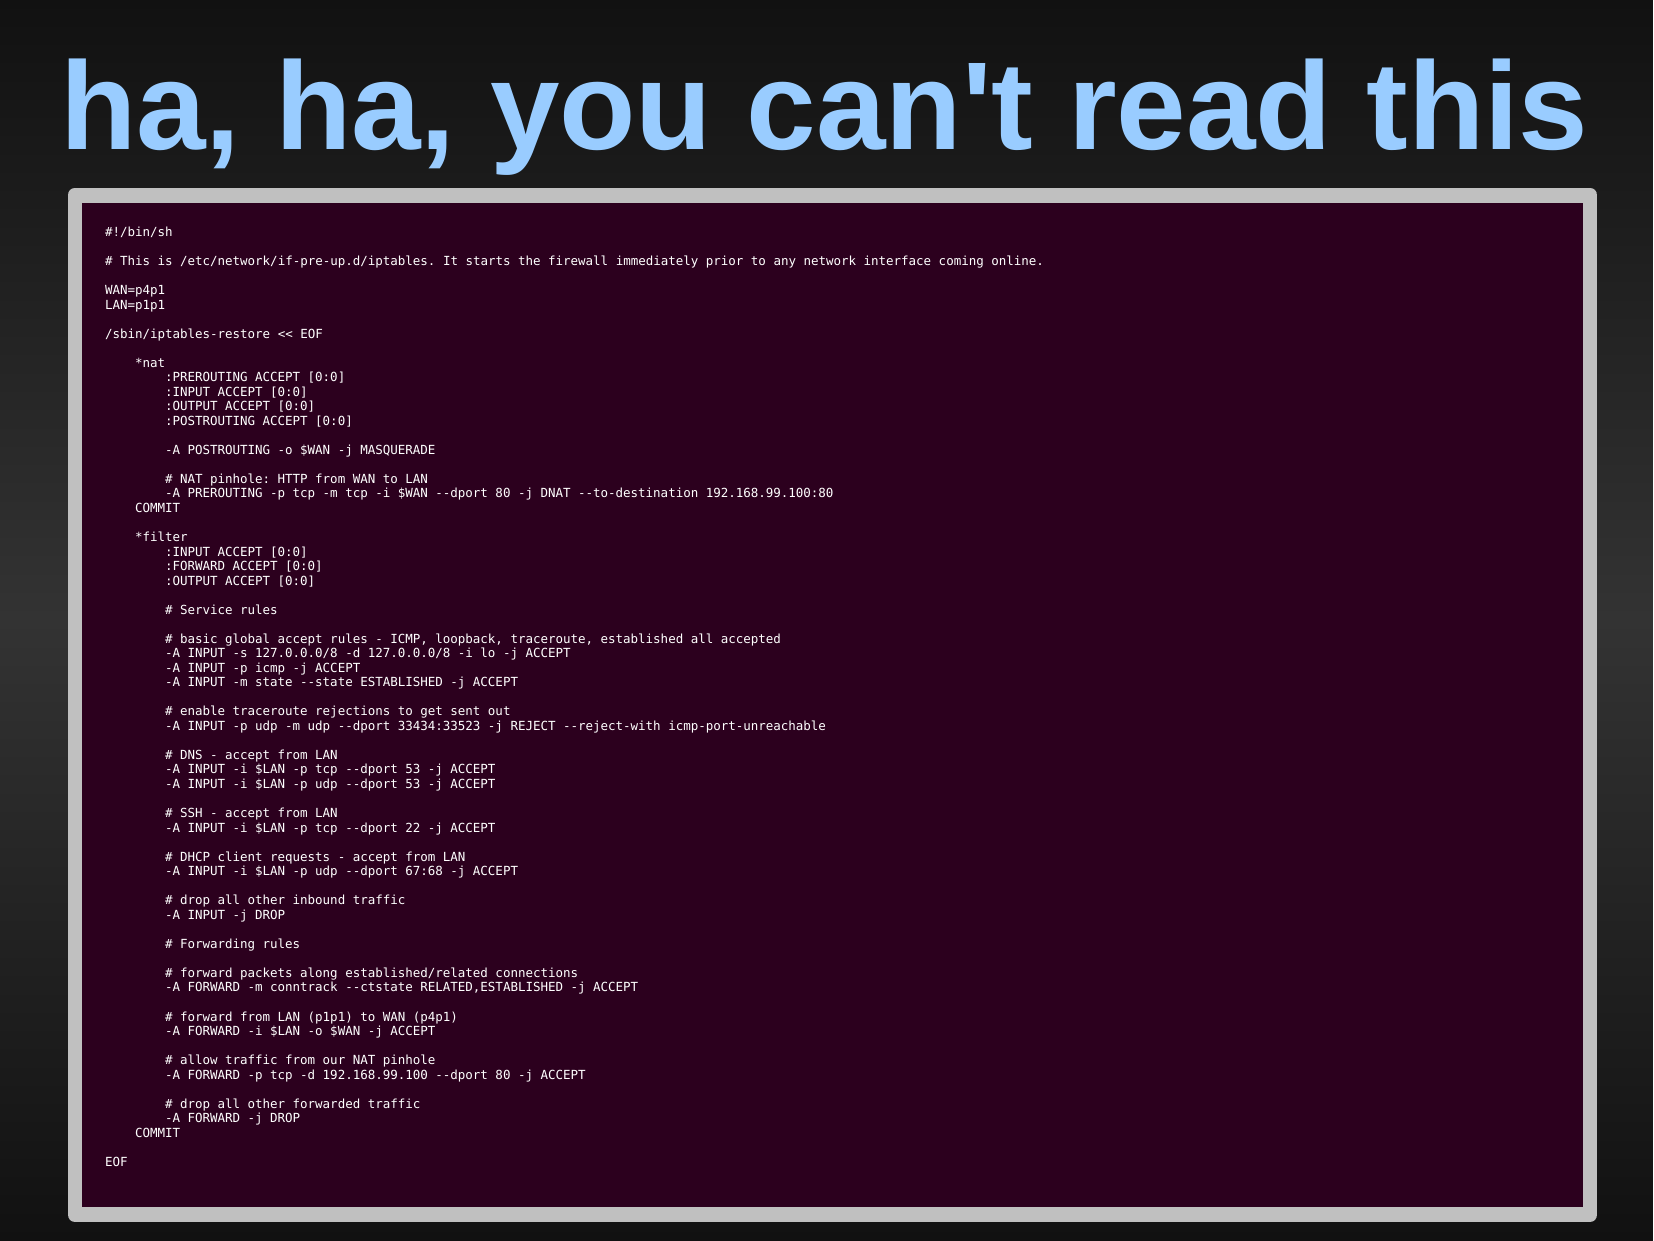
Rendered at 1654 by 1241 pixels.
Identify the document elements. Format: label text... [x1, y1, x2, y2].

list #!/bin/sh # This is /etc/network/if-pre-up.d/iptables. It starts the firewall immediately prior to any network interface coming online. WAN=p4p1 LAN=p1p1 /sbin/iptables-restore << EOF *nat :PREROUTING ACCEPT [0:0] :INPUT ACCEPT [0:0] :OUTPUT ACCEPT [0:0] :POSTROUTING ACCEPT [0:0] -A POSTROUTING -o $WAN -j MASQUERADE # NAT pinhole: HTTP from WAN to LAN -A PREROUTING -p tcp -m tcp -i $WAN --dport 80 -j DNAT --to-destination 192.168.99.100:80 COMMIT *filter :INPUT ACCEPT [0:0] :FORWARD ACCEPT [0:0] :OUTPUT ACCEPT [0:0] # Service rules # basic global accept rules - ICMP, loopback, traceroute, established all accepted -A INPUT -s 127.0.0.0/8 -d 127.0.0.0/8 -i lo -j ACCEPT -A INPUT -p icmp -j ACCEPT -A INPUT -m state --state ESTABLISHED -j ACCEPT # enable traceroute rejections to get sent out -A INPUT -p udp -m udp --dport 33434:33523 -j REJECT --reject-with icmp-port-unreachable # DNS - accept from LAN -A INPUT -i $LAN -p tcp --dport 53 -j ACCEPT -A INPUT -i $LAN -p udp --dport 53 -j ACCEPT # SSH - accept from LAN -A INPUT -i $LAN -p tcp --dport 22 -j ACCEPT # DHCP client requests - accept from LAN -A INPUT -i $LAN -p udp --dport 67:68 -j ACCEPT # drop all other inbound traffic -A INPUT -j DROP # Forwarding rules # forward packets along established/related connections -A FORWARD -m conntrack --ctstate RELATED,ESTABLISHED -j ACCEPT # forward from LAN (p1p1) to WAN (p4p1) -A FORWARD -i $LAN -o $WAN -j ACCEPT # allow traffic from our NAT pinhole -A FORWARD -p tcp -d 192.168.99.100 --dport 80 -j ACCEPT # drop all other forwarded traffic -A FORWARD -j DROP COMMIT EOF [75, 195, 1591, 1215]
title ha, ha, you can't read this [0, 2, 1651, 211]
